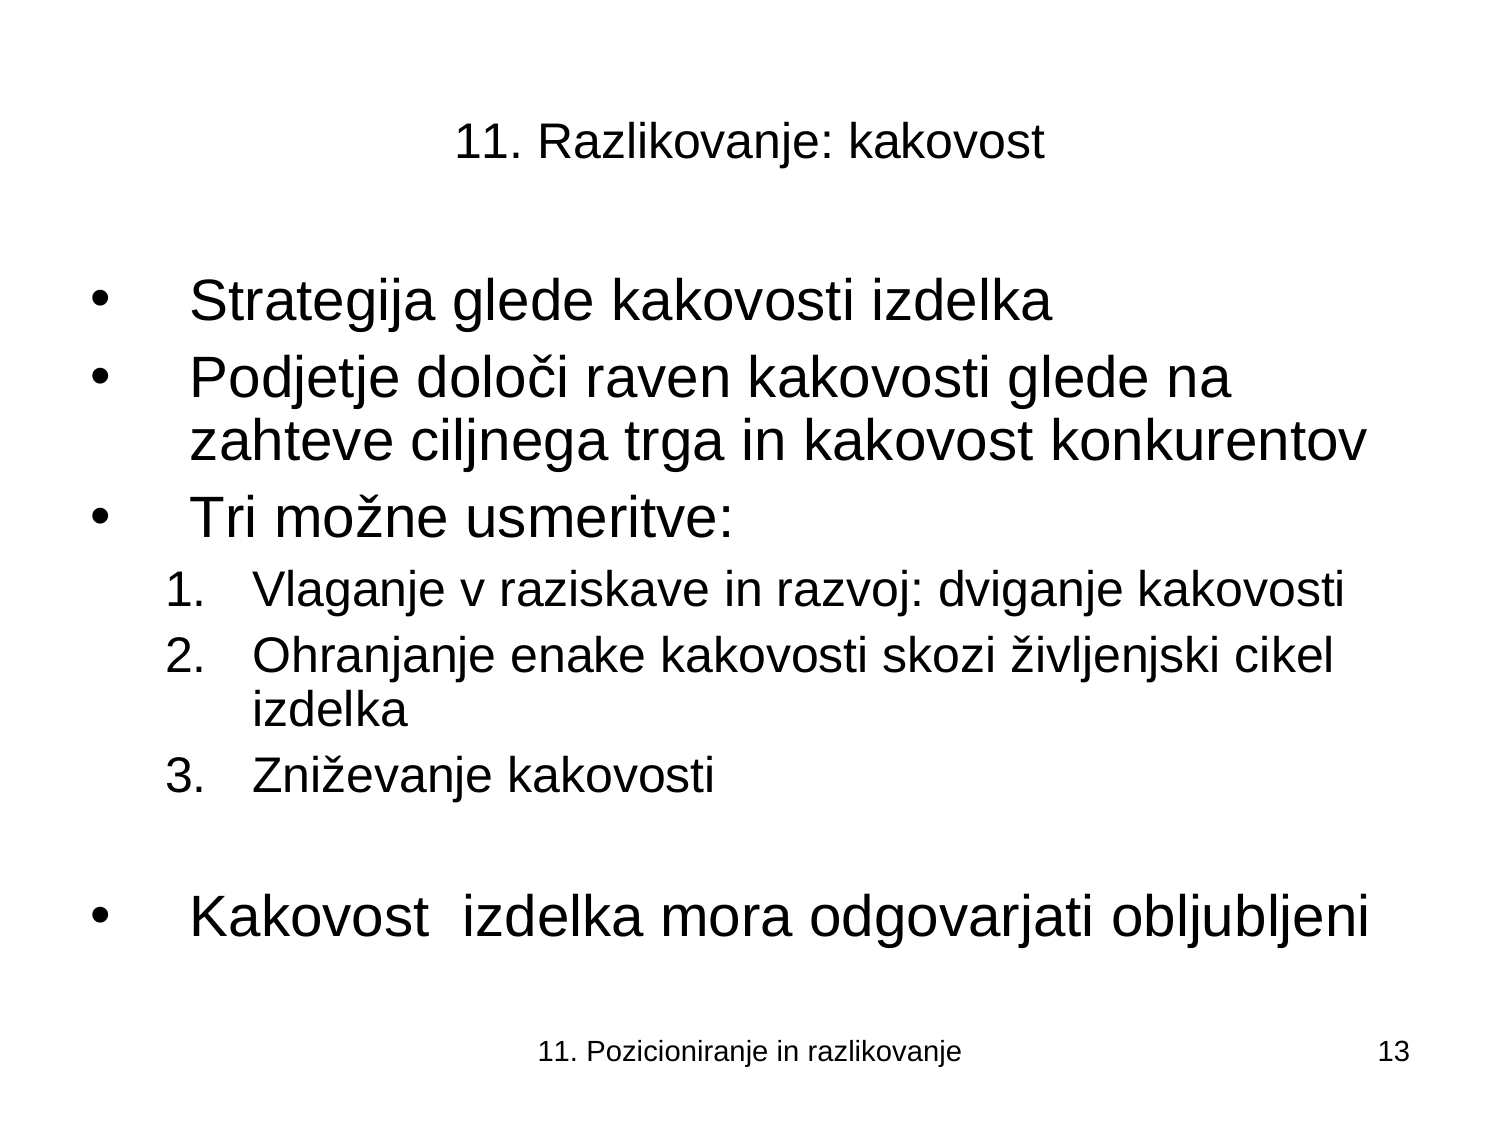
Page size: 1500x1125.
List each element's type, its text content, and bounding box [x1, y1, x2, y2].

title 11. Razlikovanje: kakovost [75, 45, 1426, 233]
text_box <number> [1074, 1024, 1426, 1103]
list Strategija glede kakovosti izdelka Podjetje določi raven kakovosti glede na zahteve ciljnega trga in kakovost konkurentov Tri možne usmeritve: Vlaganje v raziskave in razvoj: dviganje kakovosti Ohranjanje enake kakovosti skozi življenjski cikel izdelka Zniževanje kakovosti Kakovost izdelka mora odgovarjati obljubljeni [75, 262, 1426, 1006]
text_box 11. Pozicioniranje in razlikovanje [512, 1024, 988, 1103]
